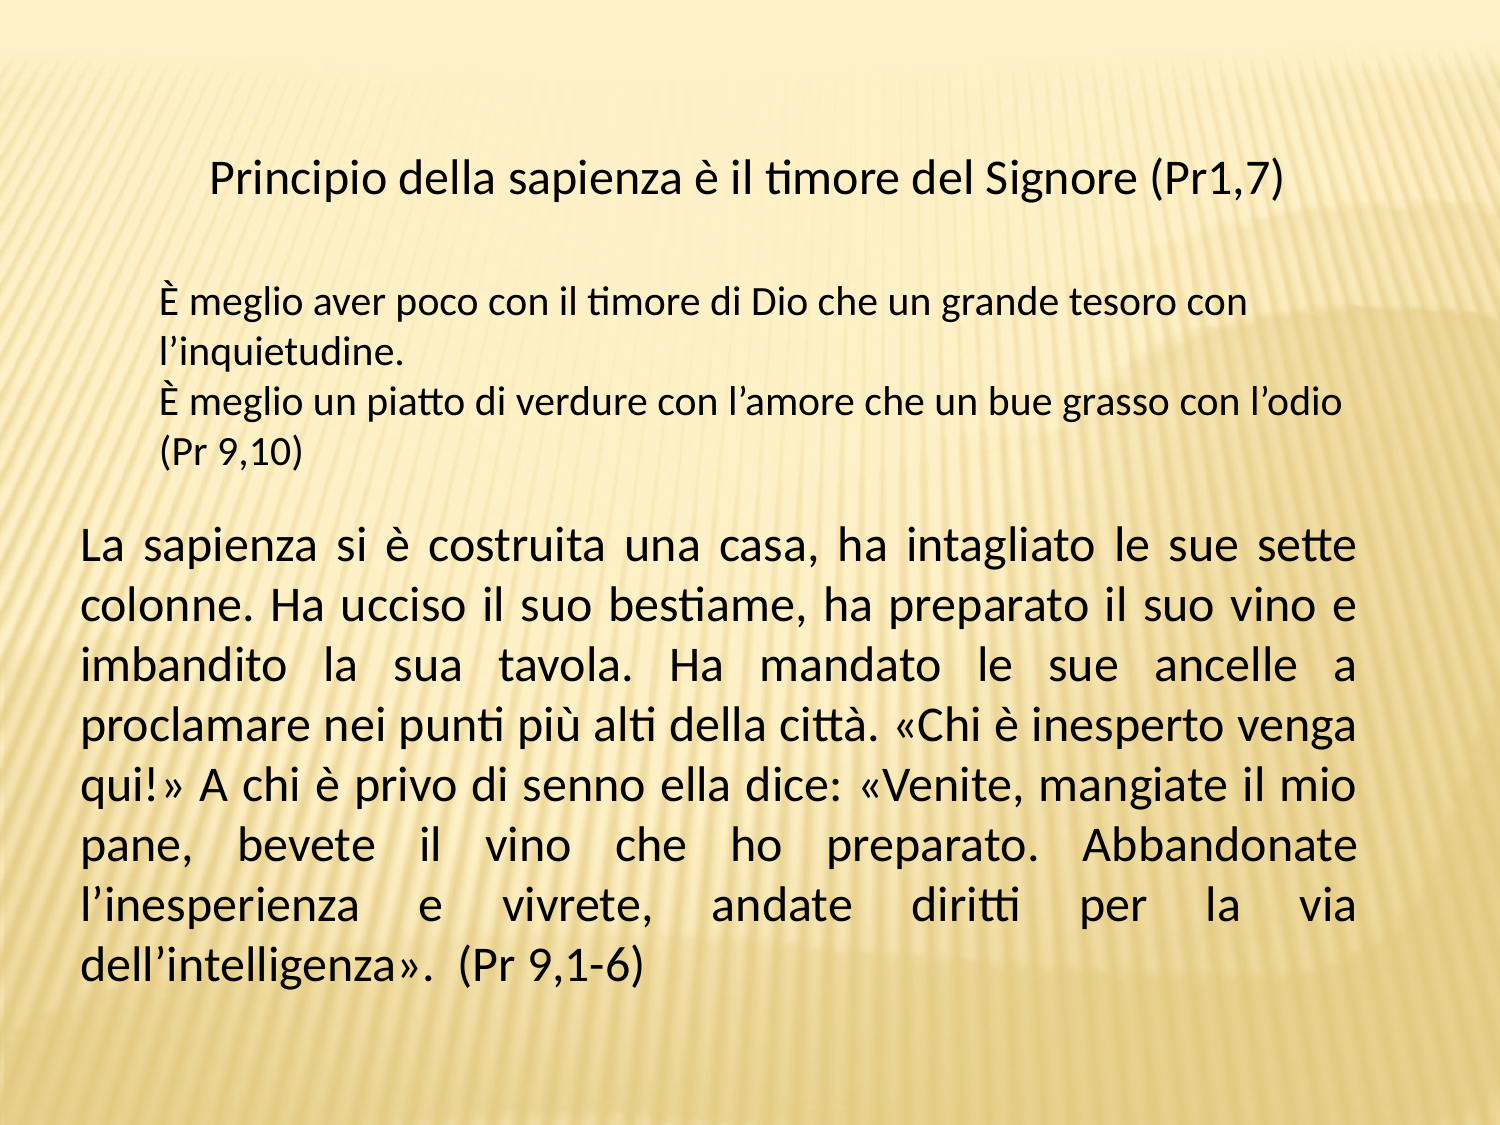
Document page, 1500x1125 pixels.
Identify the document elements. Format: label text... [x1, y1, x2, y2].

text_box È meglio aver poco con il timore di Dio che un grande tesoro con l’inquietudine. È meglio un piatto di verdure con l’amore che un bue grasso con l’odio (Pr 9,10) [144, 266, 1405, 540]
text_box La sapienza si è costruita una casa, ha intagliato le sue sette colonne. Ha ucciso il suo bestiame, ha preparato il suo vino e imbandito la sua tavola. Ha mandato le sue ancelle a proclamare nei punti più alti della città. «Chi è inesperto venga qui!» A chi è privo di senno ella dice: «Venite, mangiate il mio pane, bevete il vino che ho preparato. Abbandonate l’inesperienza e vivrete, andate diritti per la via dell’intelligenza». (Pr 9,1-6) [64, 503, 1400, 1004]
text_box Principio della sapienza è il timore del Signore (Pr1,7) [194, 137, 1312, 213]
